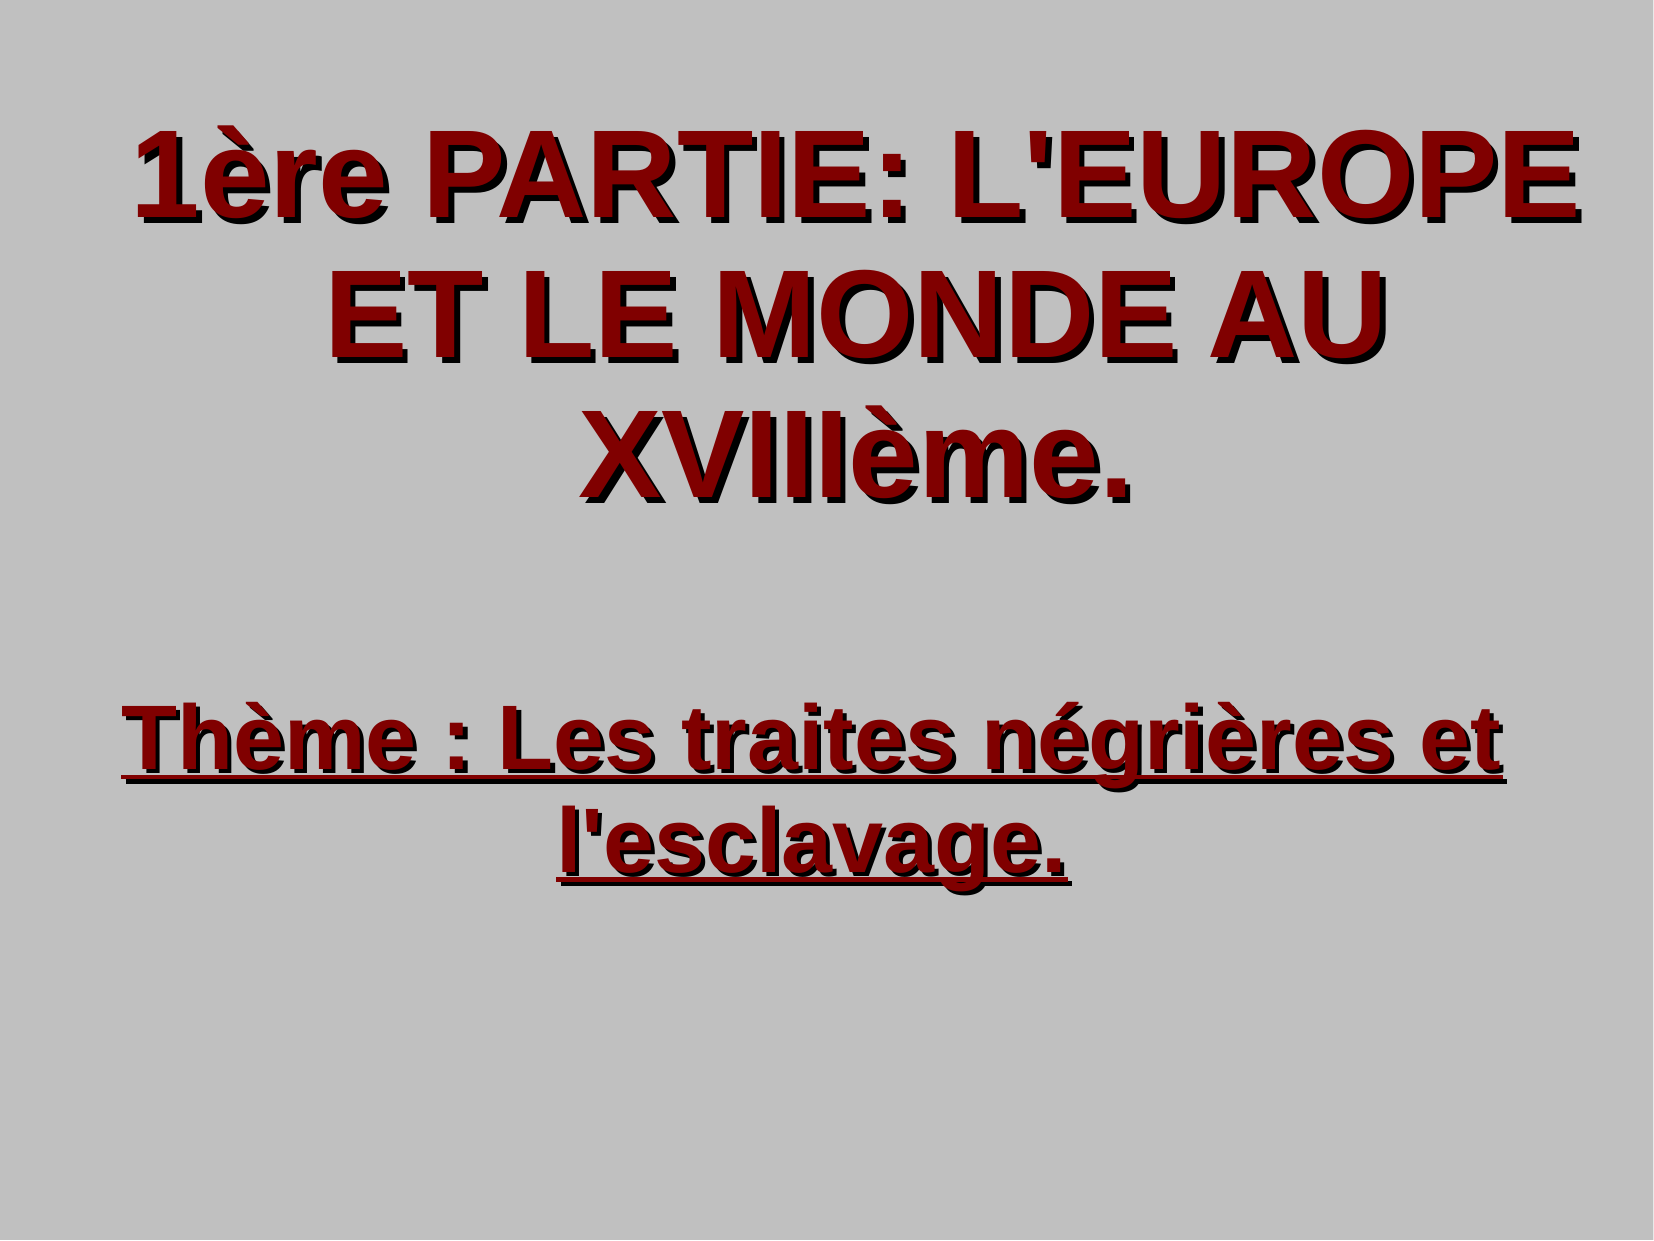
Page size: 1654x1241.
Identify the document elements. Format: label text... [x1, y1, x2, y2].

text_box 1ère PARTIE: L'EUROPE ET LE MONDE AU XVIIIème. [59, 97, 1654, 532]
text_box Thème : Les traites négrières et l'esclavage. [88, 679, 1536, 899]
